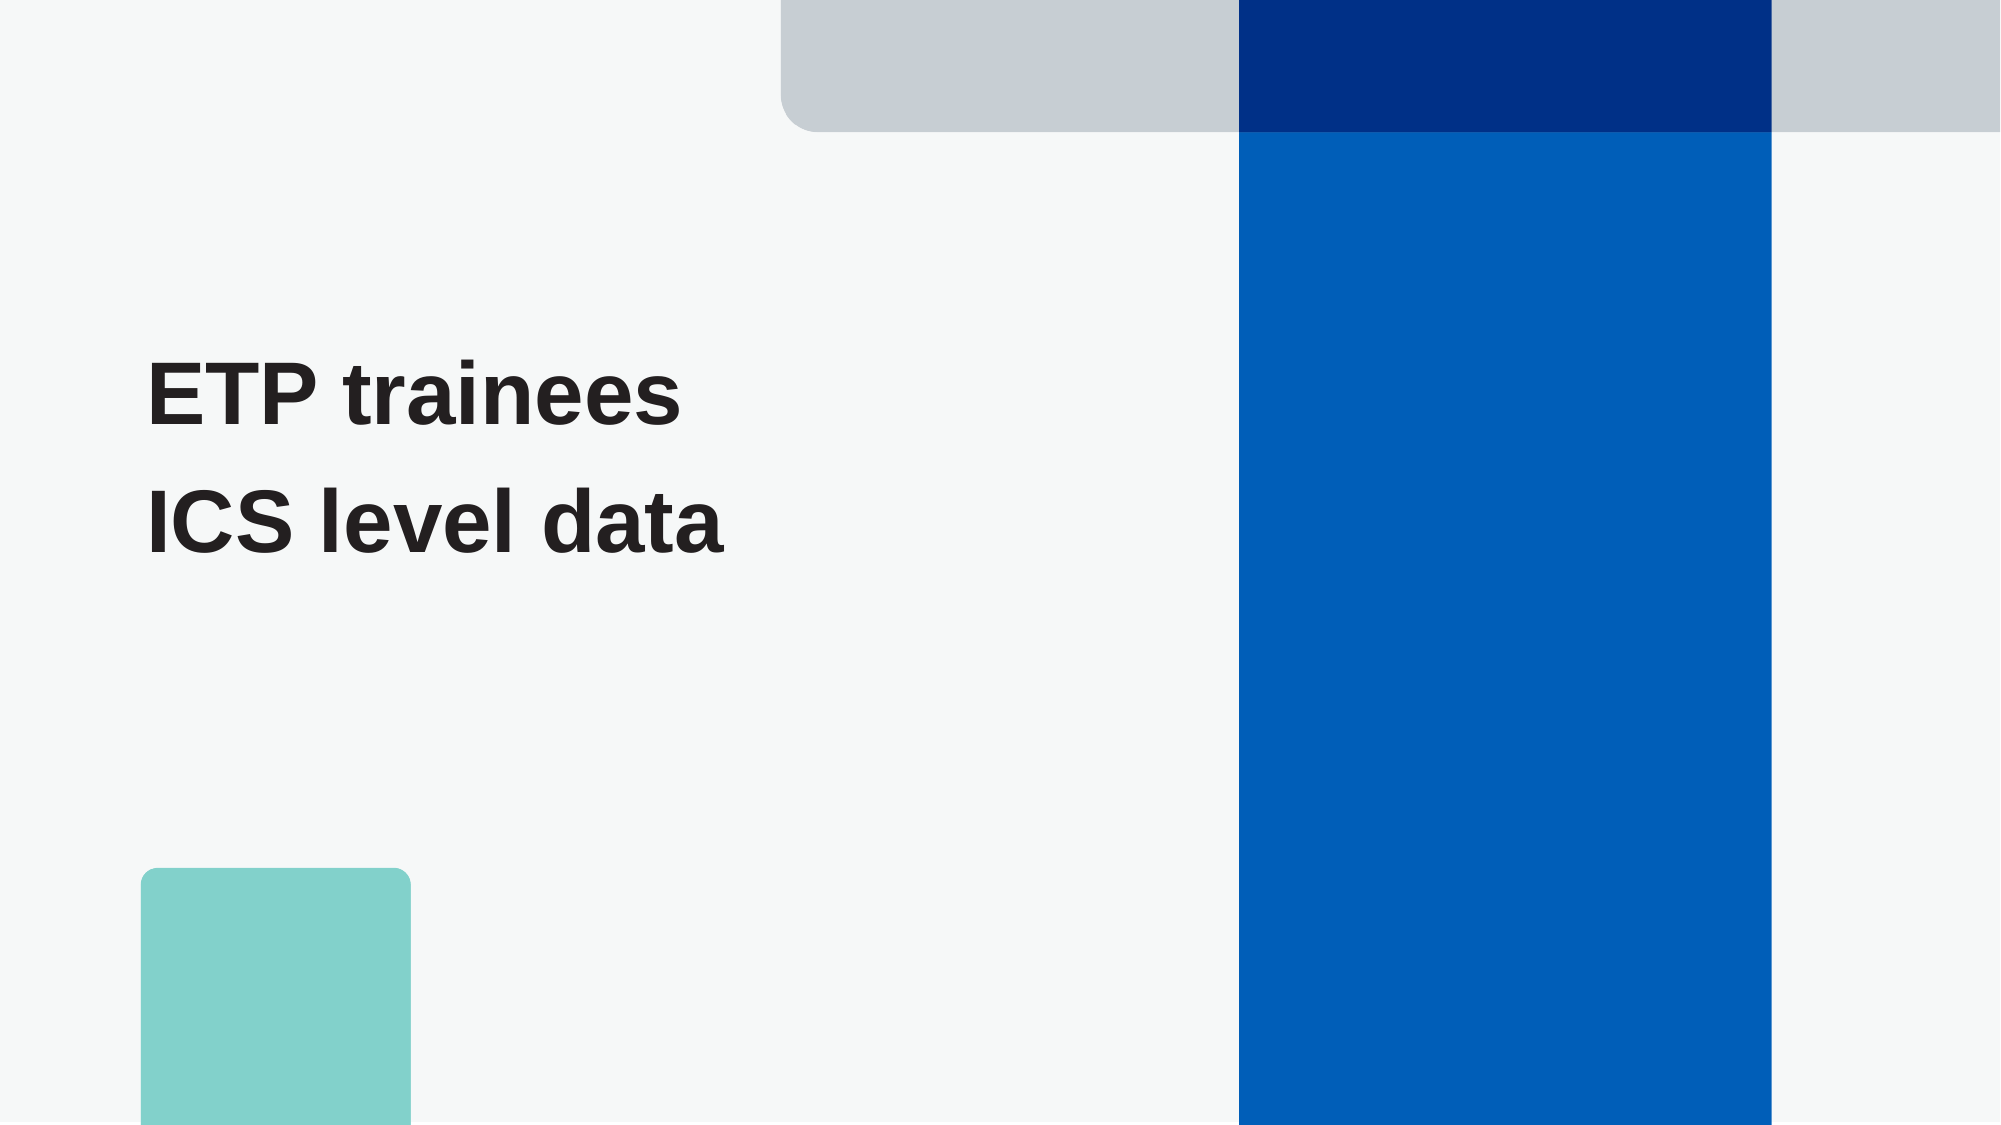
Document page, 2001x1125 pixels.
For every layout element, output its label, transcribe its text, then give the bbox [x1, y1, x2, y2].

list ETP trainees ICS level data [146, 314, 1079, 572]
